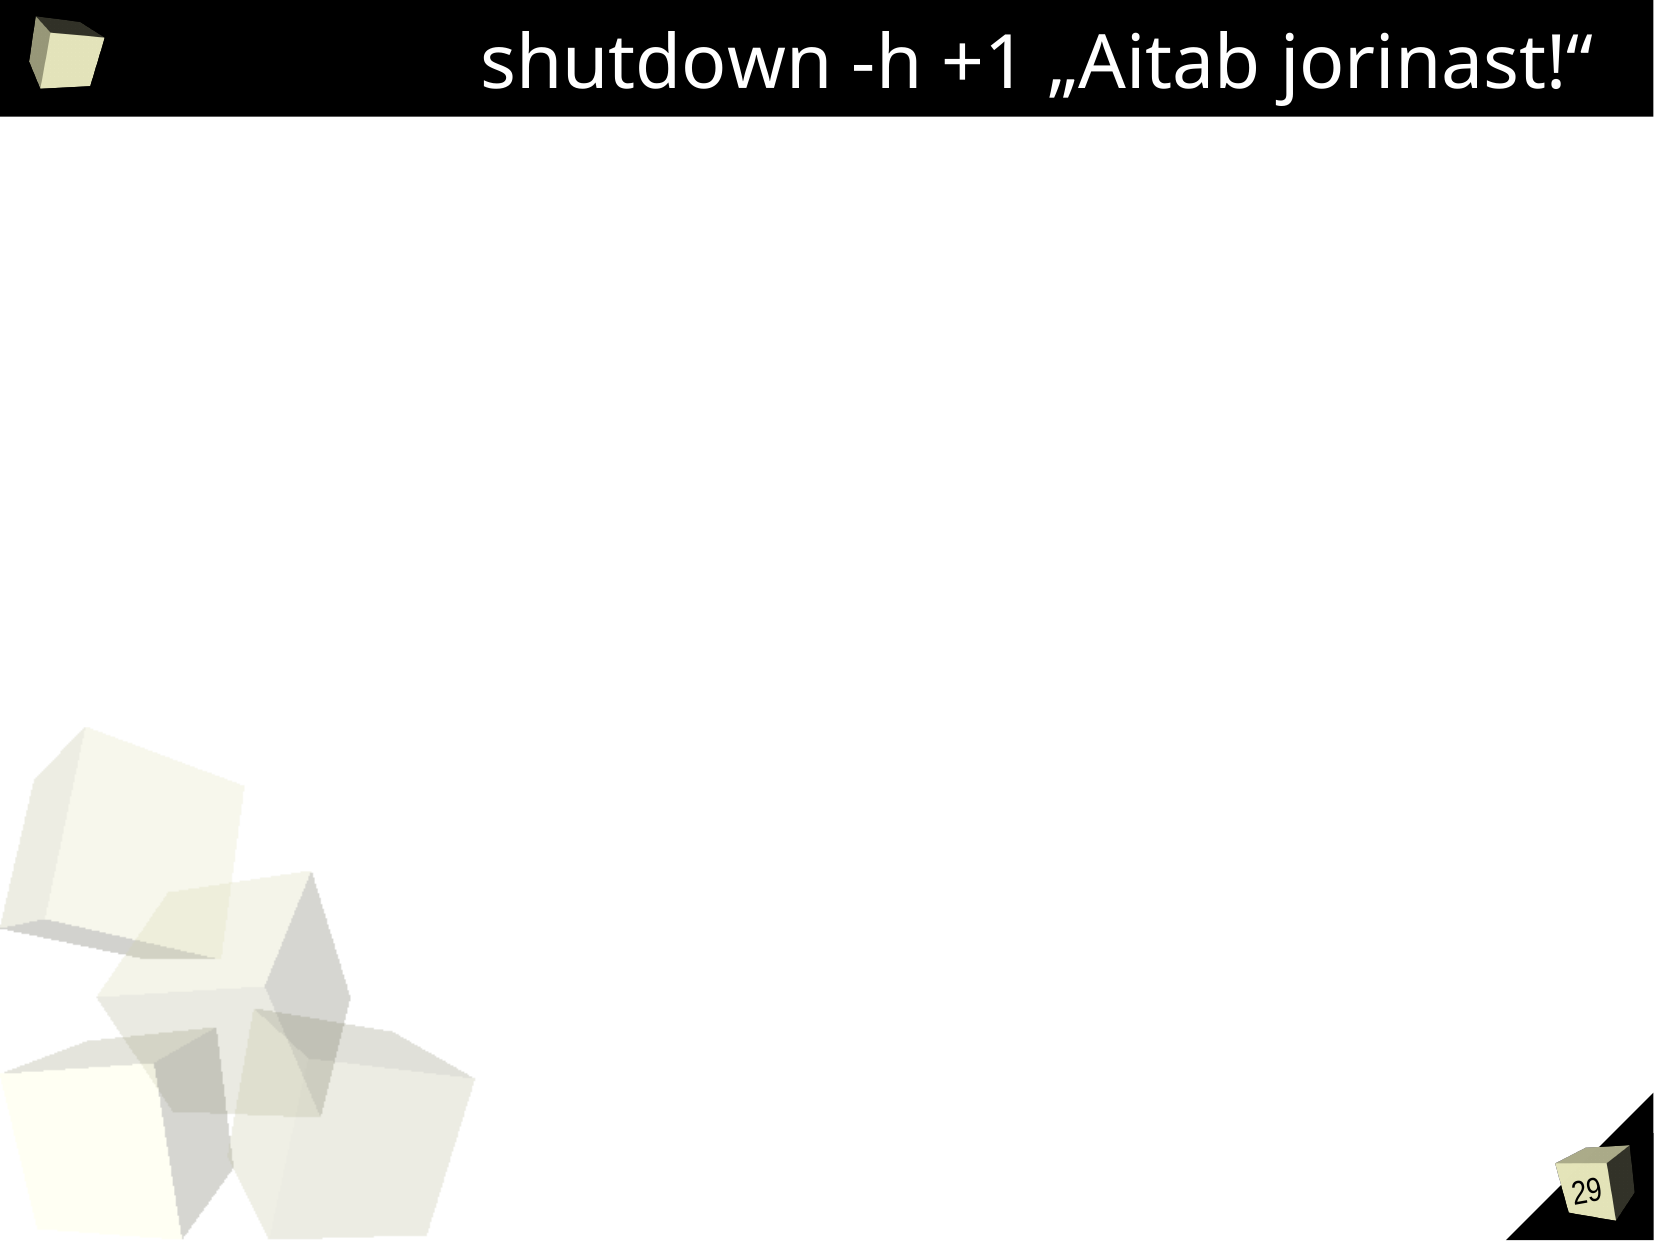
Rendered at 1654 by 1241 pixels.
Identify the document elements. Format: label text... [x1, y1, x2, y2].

picture [0, 726, 477, 1241]
title shutdown -h +1 „Aitab jorinast!“ [118, 0, 1595, 119]
